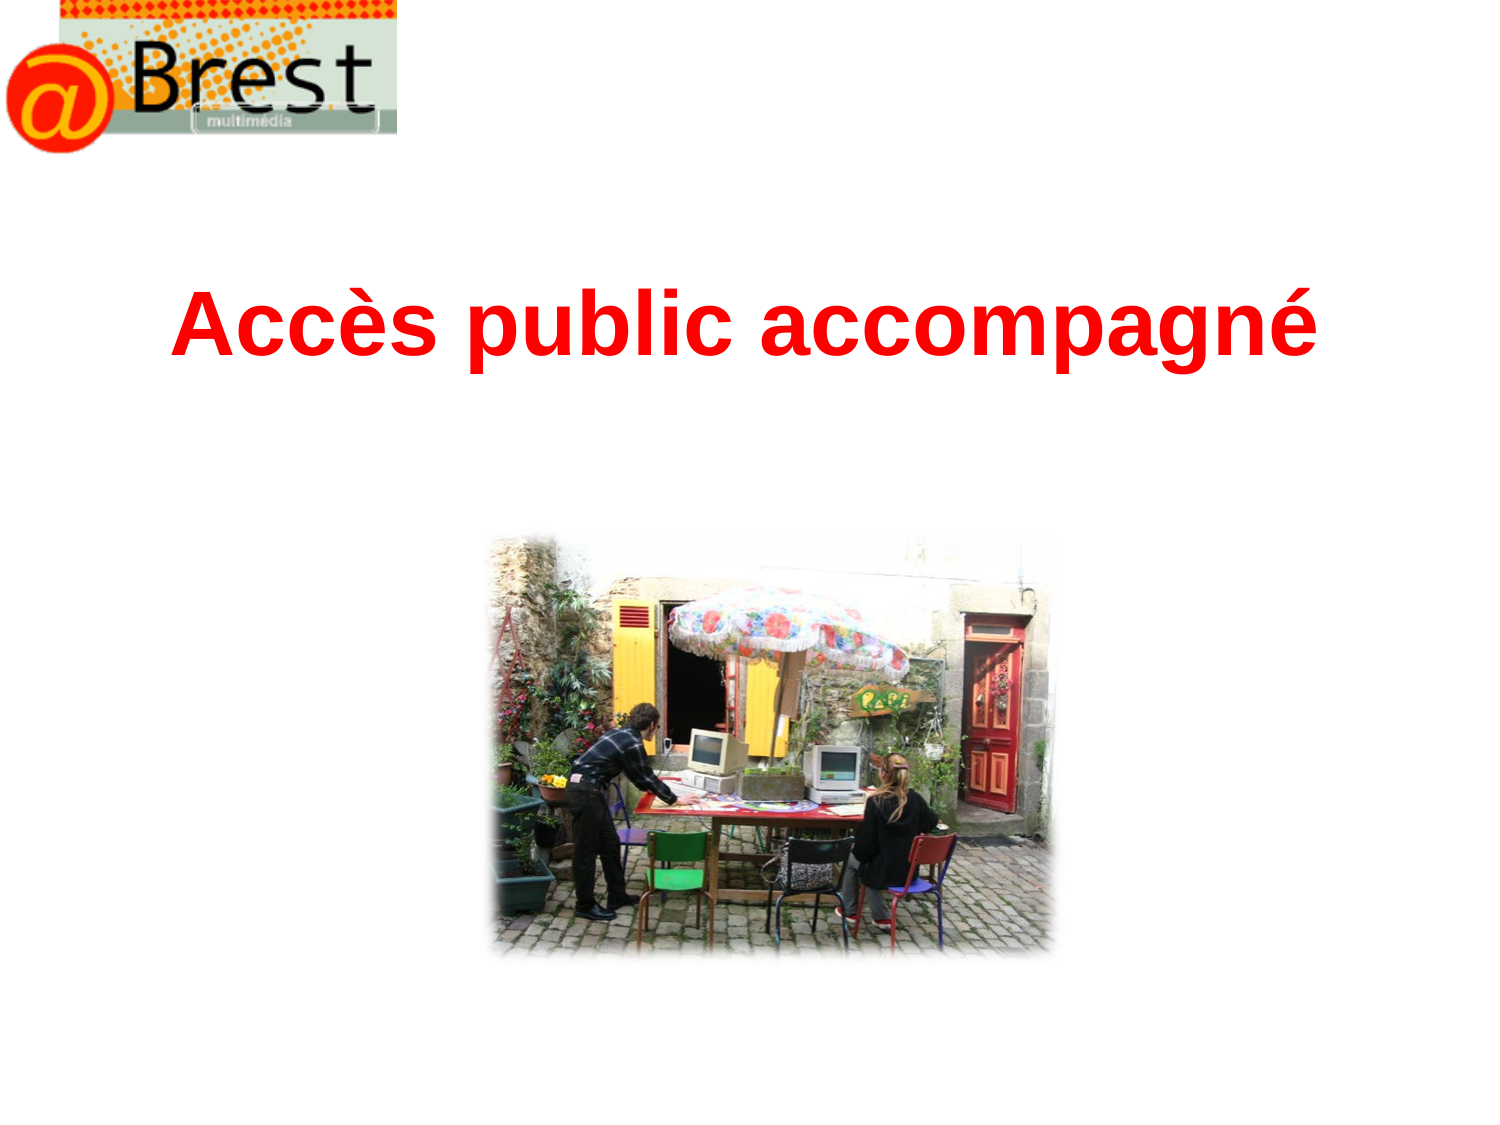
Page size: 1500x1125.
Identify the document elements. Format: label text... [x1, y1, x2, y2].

picture [478, 526, 1067, 968]
picture [0, 0, 397, 157]
title Accès public accompagné [70, 0, 1421, 750]
